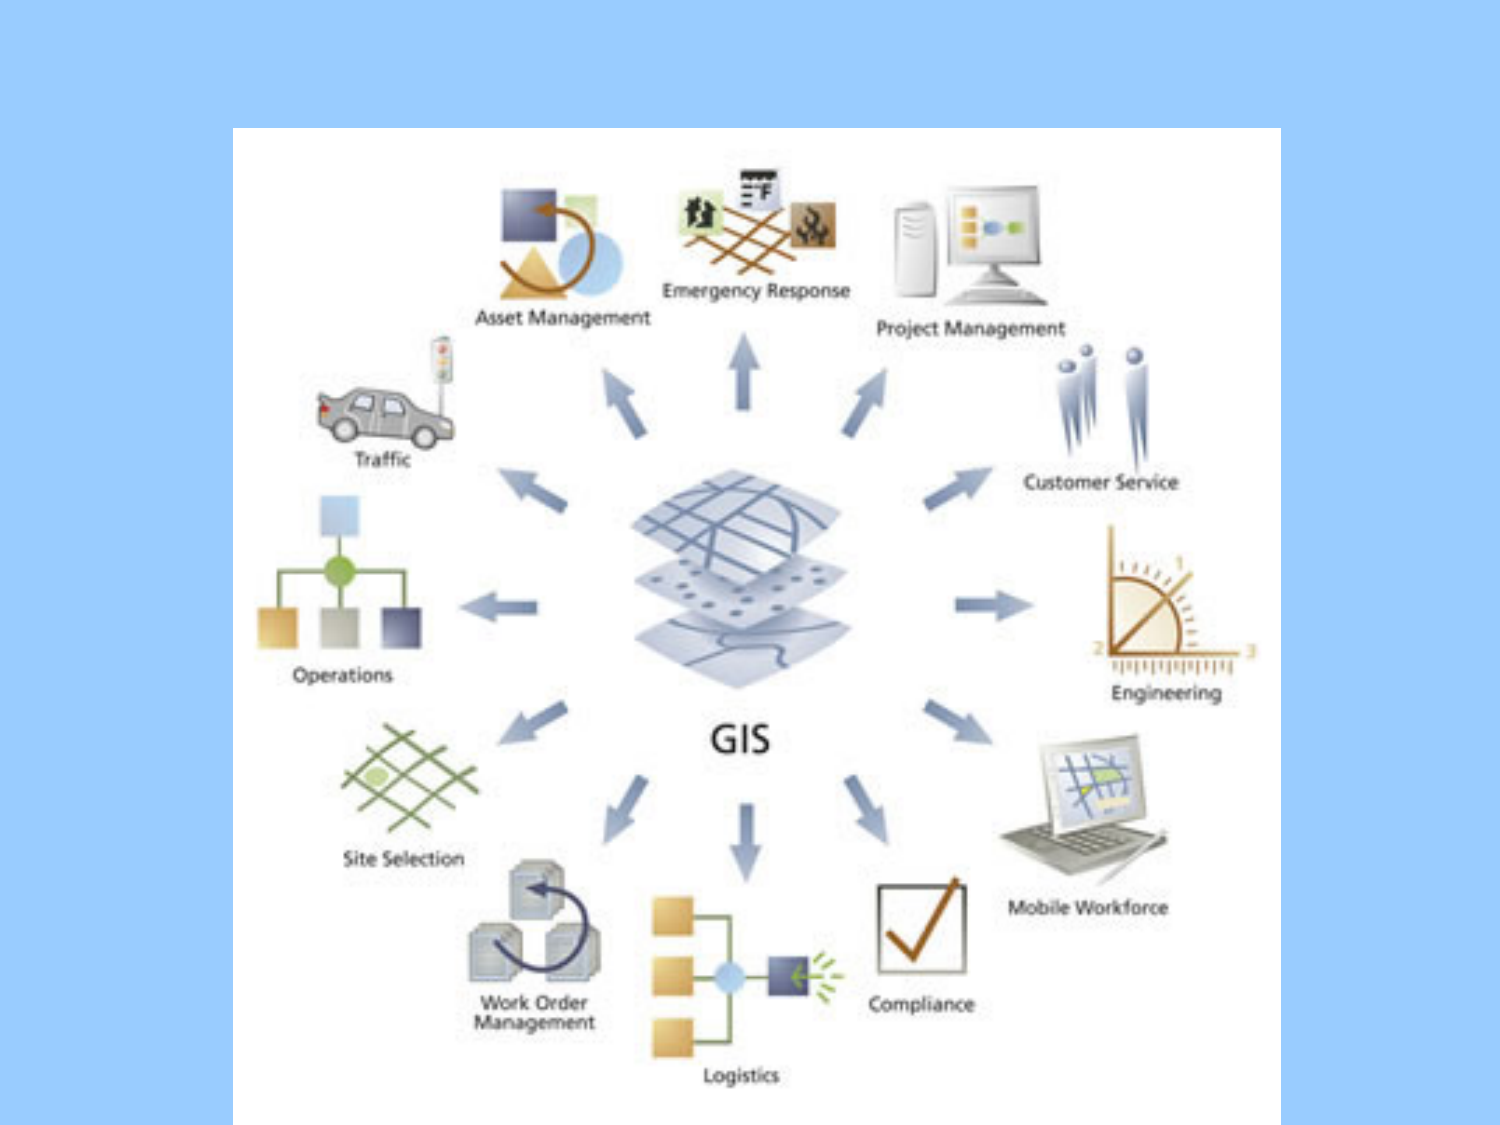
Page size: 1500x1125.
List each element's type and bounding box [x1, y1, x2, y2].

picture [233, 128, 1281, 1125]
